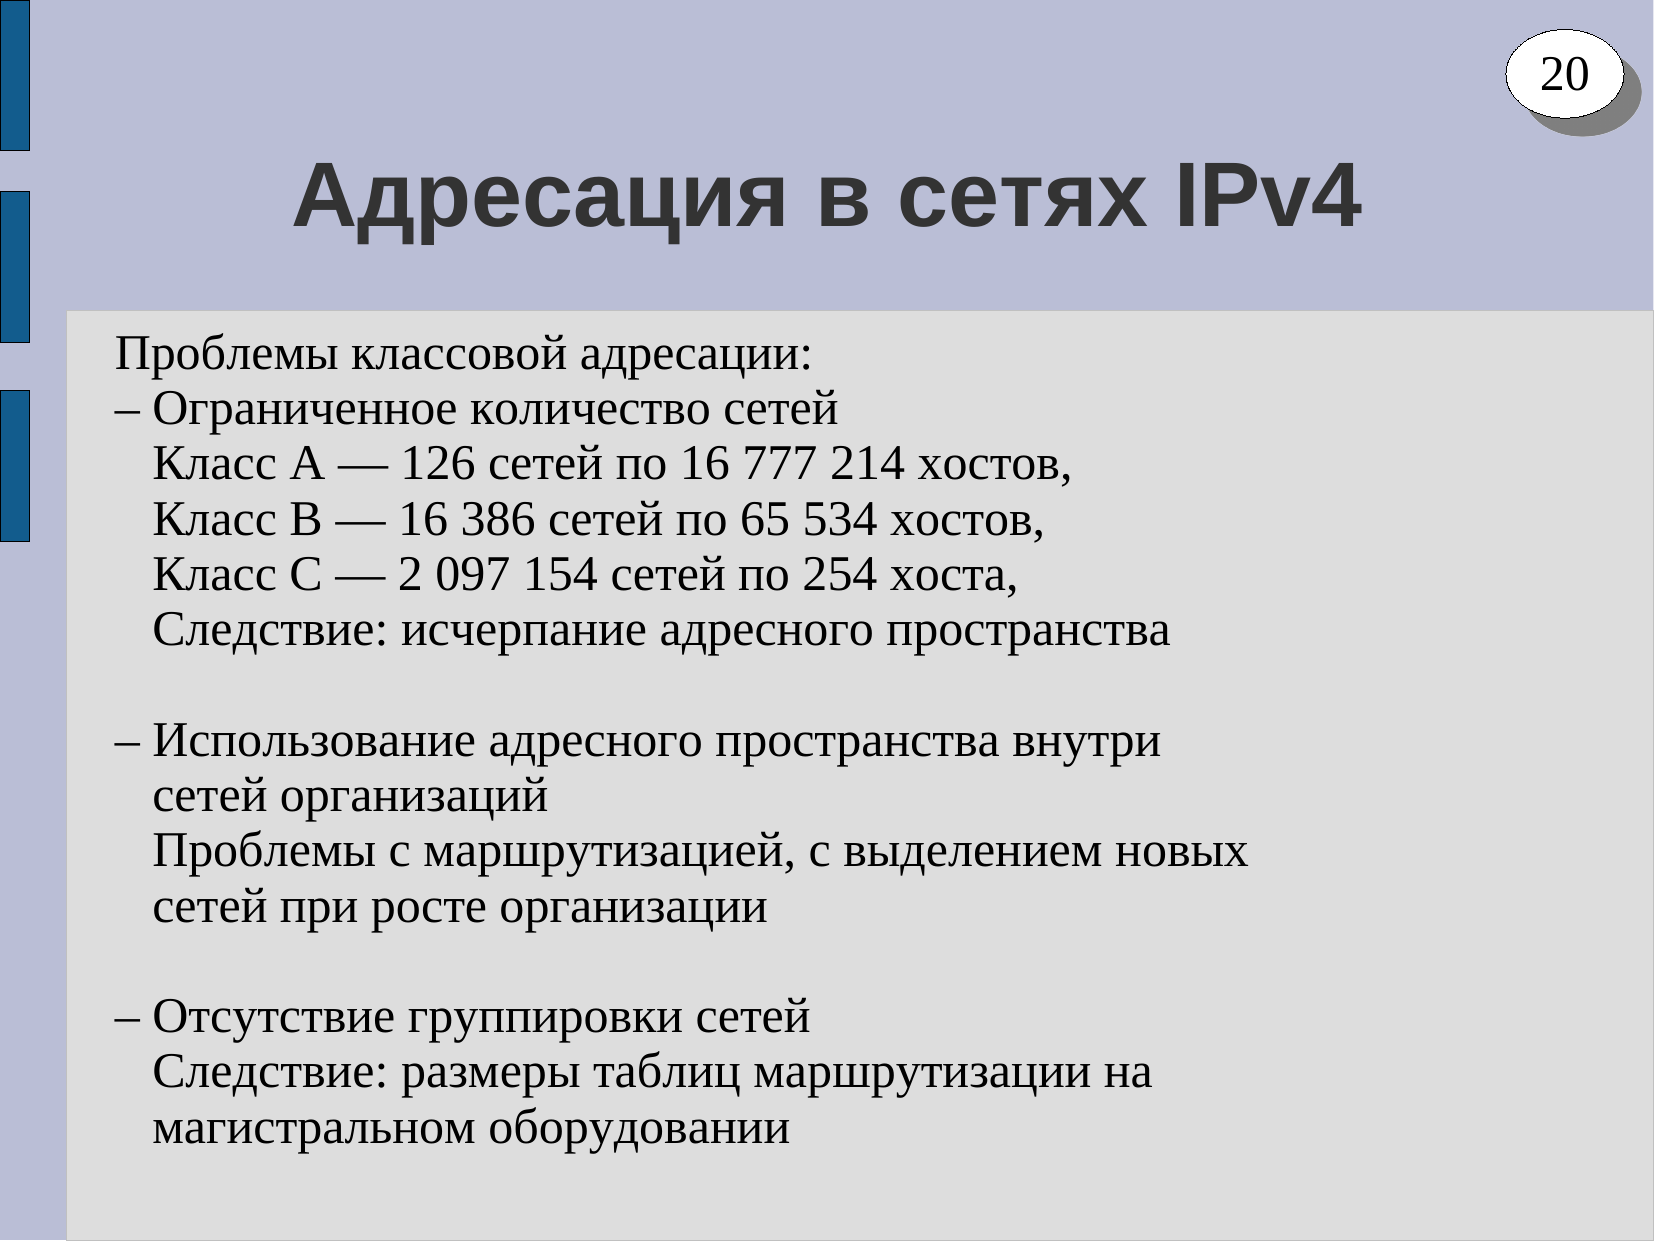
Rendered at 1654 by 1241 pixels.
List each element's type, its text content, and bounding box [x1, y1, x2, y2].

text_box Проблемы классовой адресации: – Ограниченное количество сетей Класс A — 126 сетей по 16 777 214 хостов, Класс B — 16 386 сетей по 65 534 хостов, Класс C — 2 097 154 сетей по 254 хоста, Следствие: исчерпание адресного пространства – Использование адресного пространства внутри сетей организаций Проблемы с маршрутизацией, с выделением новых сетей при росте организации – Отсутствие группировки сетей Следствие: размеры таблиц маршрутизации на магистральном оборудовании [114, 324, 1625, 1237]
title Адресация в сетях IPv4 [121, 91, 1534, 299]
text_box 20 [1505, 29, 1625, 119]
